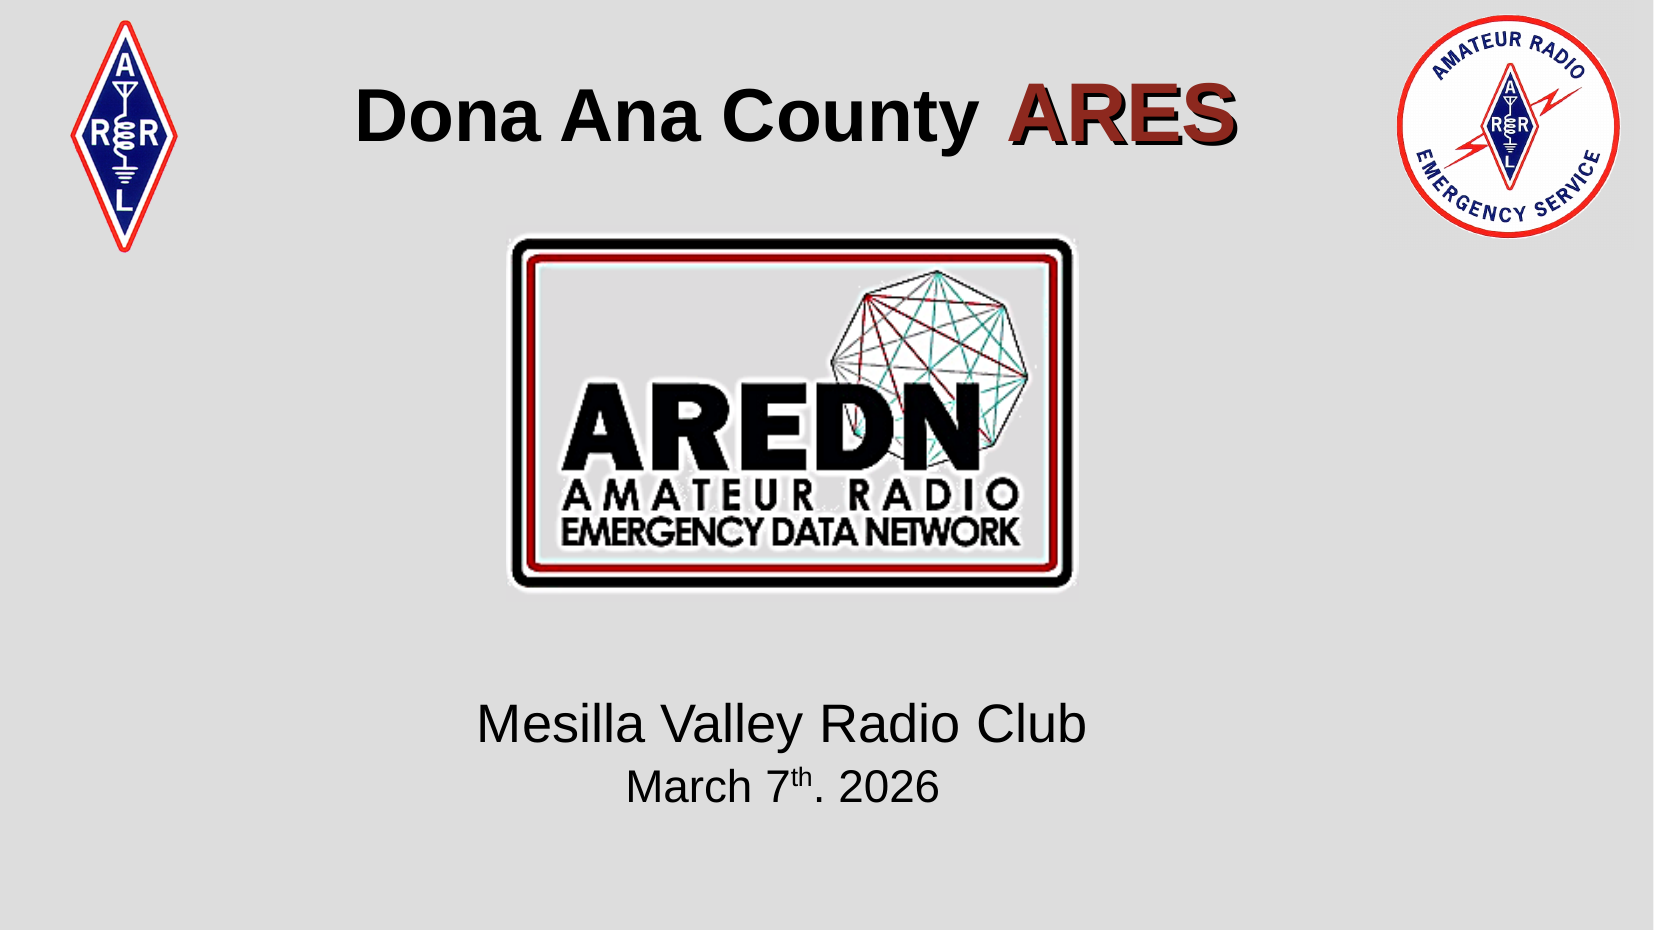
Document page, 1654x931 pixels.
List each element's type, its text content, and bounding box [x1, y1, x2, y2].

subtitle Mesilla Valley Radio Club March 7th. 2026 [95, 609, 1470, 887]
picture [1380, 0, 1634, 250]
picture [38, 9, 209, 265]
picture [506, 225, 1079, 602]
title Dona Ana County ARES [209, 25, 1380, 194]
